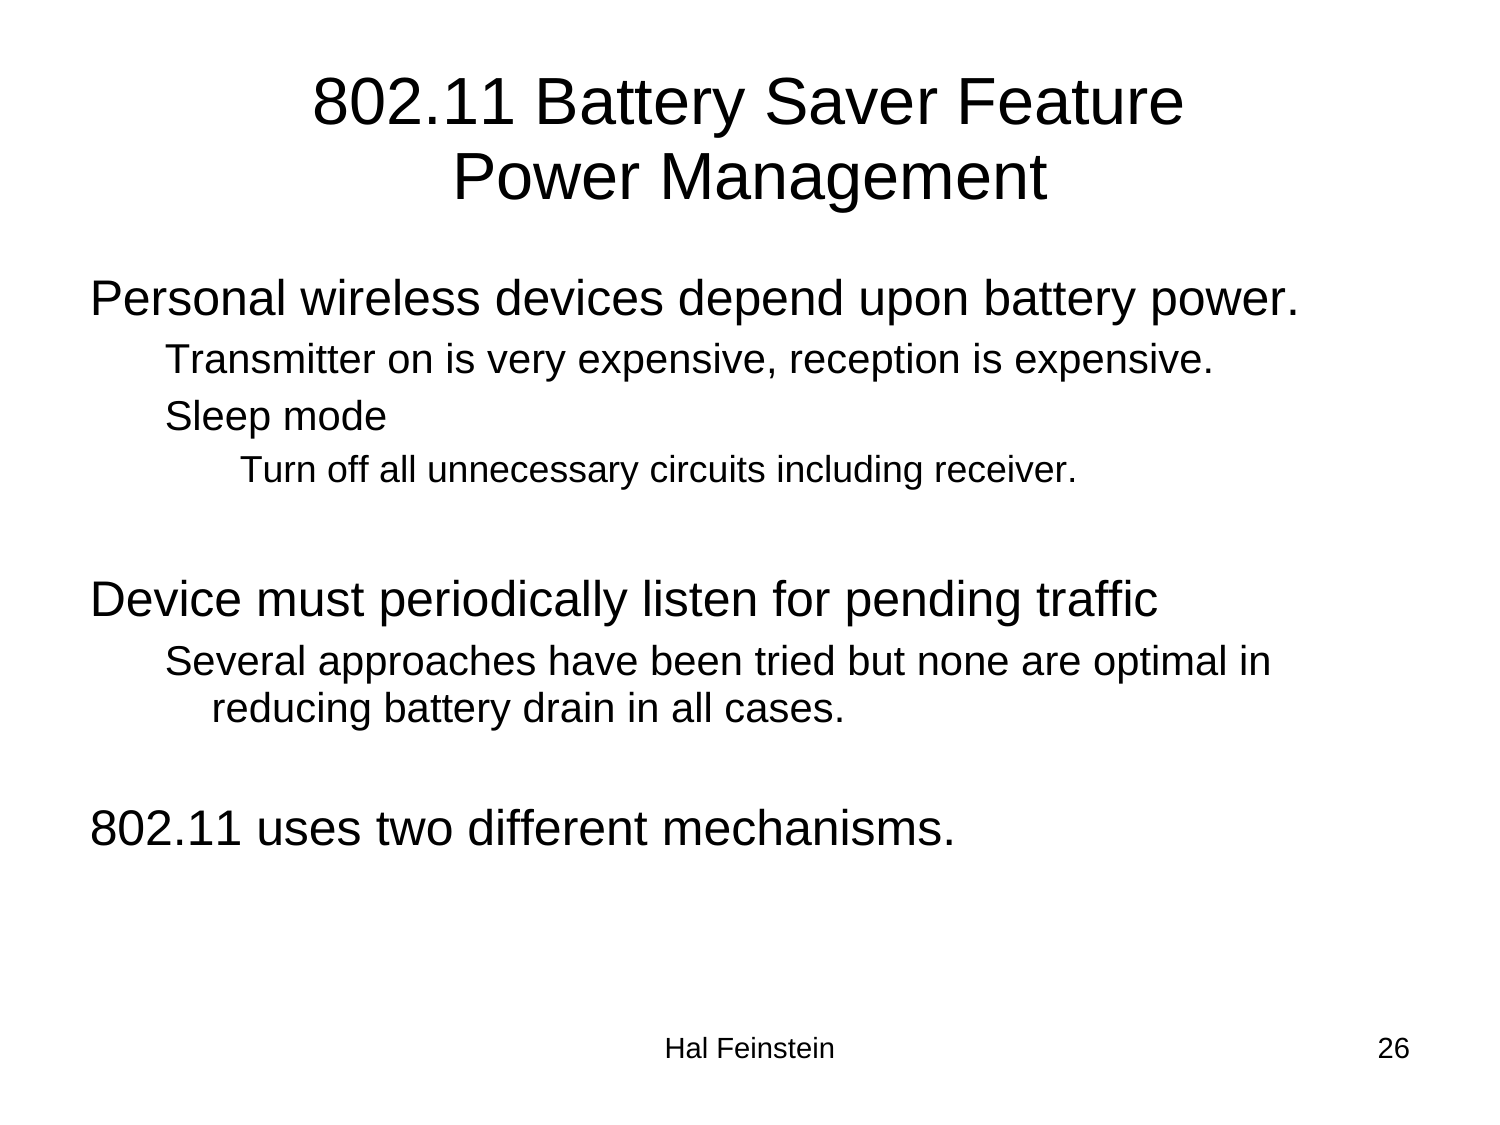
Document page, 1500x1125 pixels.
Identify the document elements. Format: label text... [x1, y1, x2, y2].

title 802.11 Battery Saver Feature Power Management [75, 45, 1426, 233]
list Personal wireless devices depend upon battery power. Transmitter on is very expensive, reception is expensive. Sleep mode Turn off all unnecessary circuits including receiver. Device must periodically listen for pending traffic Several approaches have been tried but none are optimal in reducing battery drain in all cases. 802.11 uses two different mechanisms. [75, 262, 1426, 1083]
